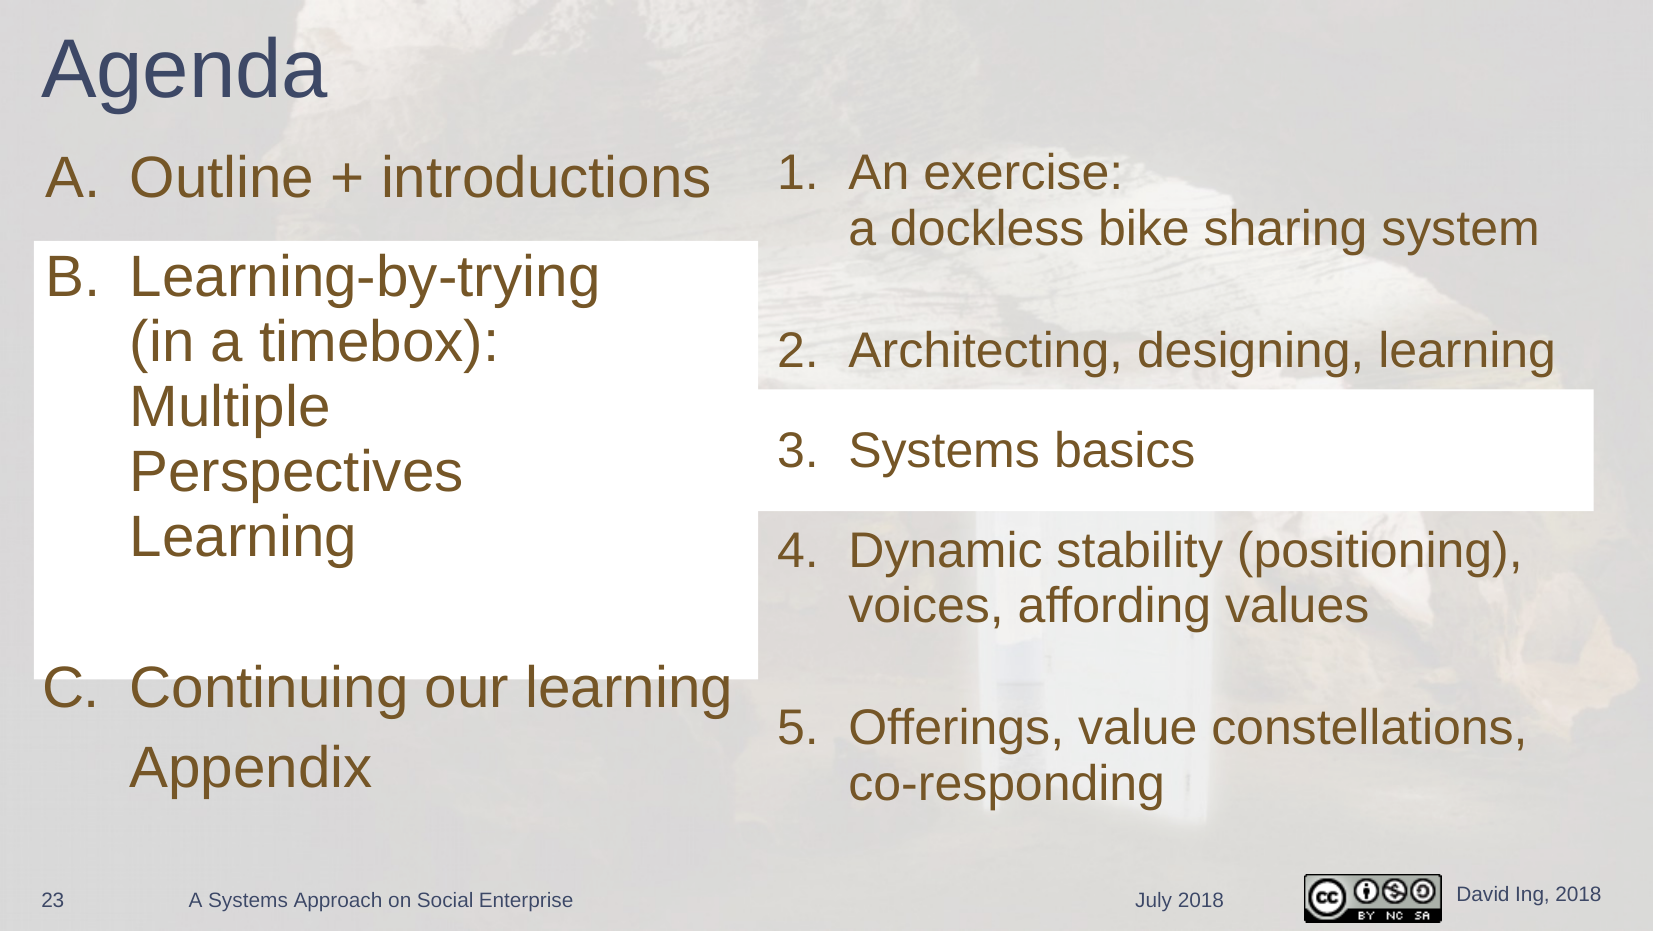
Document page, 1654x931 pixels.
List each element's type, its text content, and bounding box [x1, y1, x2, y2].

table_cell Learning-by-trying (in a timebox): Multiple Perspectives Learning [115, 236, 753, 647]
table_header 1. [753, 137, 834, 315]
table_cell 3. [753, 415, 834, 514]
table_cell 4. [753, 514, 834, 692]
table_cell B. [17, 236, 115, 647]
table_cell 5. [753, 692, 834, 870]
table_header Outline + introductions [115, 137, 753, 236]
table_header An exercise: a dockless bike sharing system [834, 137, 1613, 315]
table_cell Continuing our learning [115, 647, 753, 727]
table_cell [17, 727, 115, 807]
table_cell Offerings, value constellations, co-responding [834, 692, 1613, 870]
table_cell Systems basics [834, 415, 1613, 514]
picture [1304, 874, 1442, 923]
table_cell Architecting, designing, learning [834, 315, 1613, 415]
table_header A. [17, 137, 115, 236]
table_cell Appendix [115, 727, 753, 807]
table_cell Dynamic stability (positioning), voices, affording values [834, 514, 1613, 692]
table_cell Pursuits: [0, 0, 1653, 931]
table_cell C. [17, 647, 115, 727]
title Agenda [41, 30, 1613, 126]
table_cell 2. [753, 315, 834, 415]
